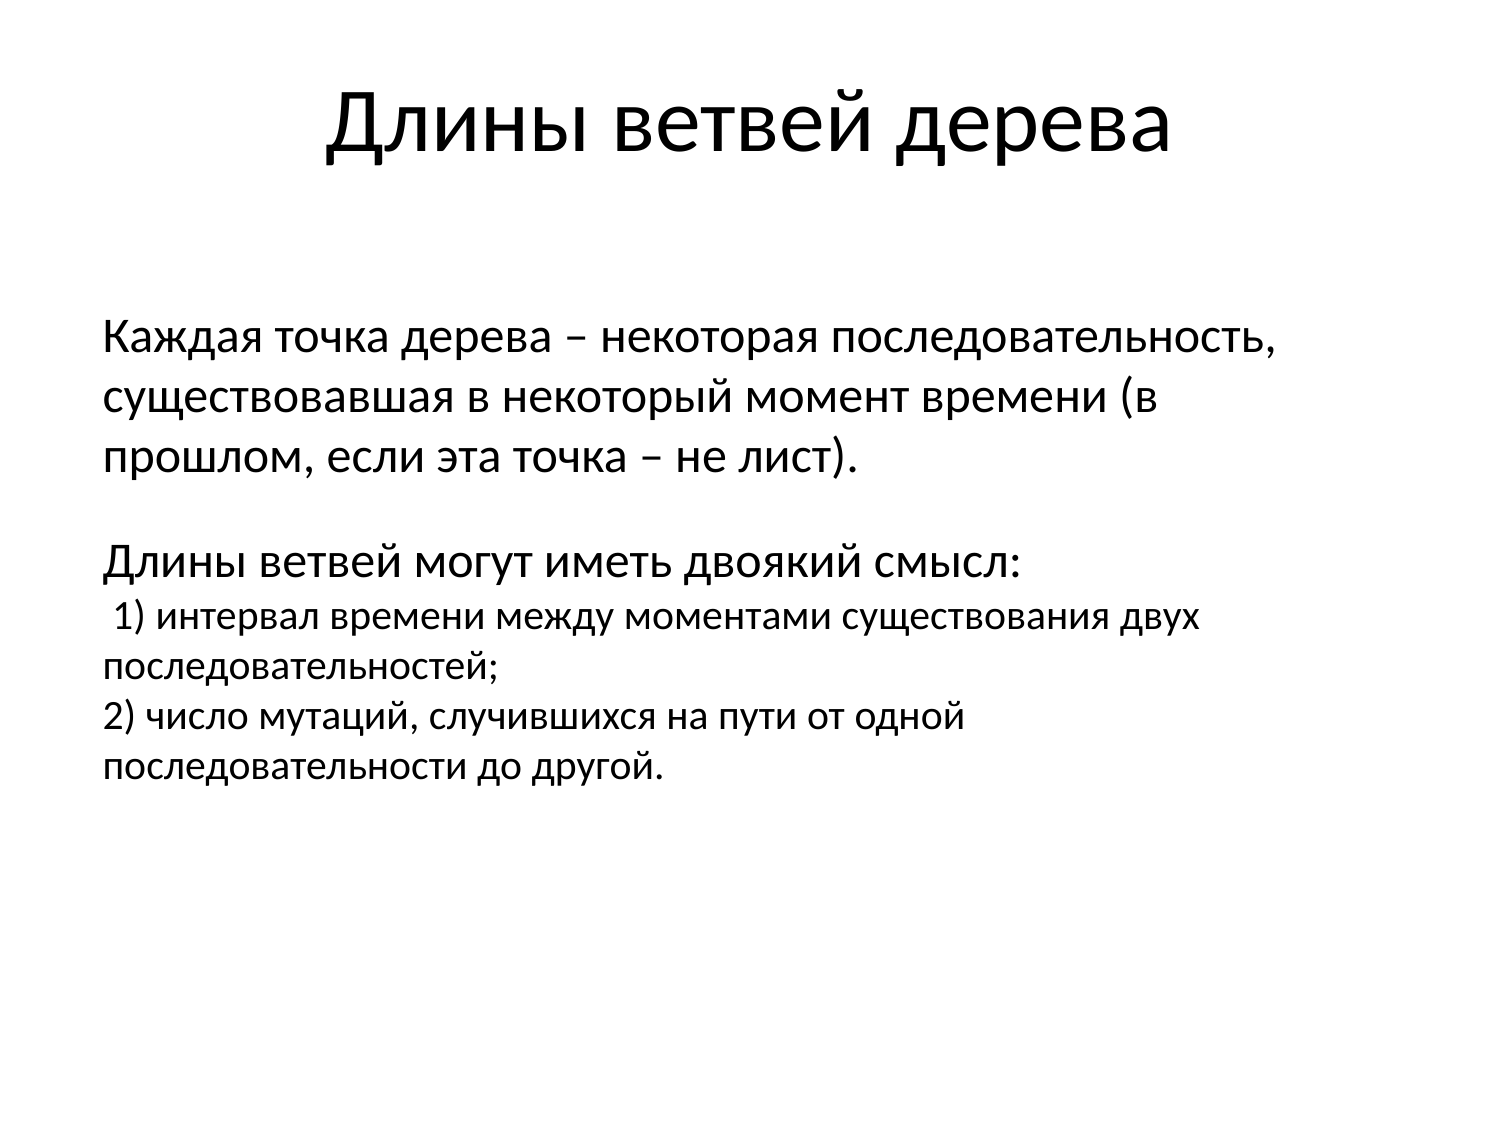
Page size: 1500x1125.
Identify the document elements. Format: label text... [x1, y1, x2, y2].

text_box Каждая точка дерева – некоторая последовательность, существовавшая в некоторый момент времени (в прошлом, если эта точка – не лист). Длины ветвей могут иметь двоякий смысл: 1) интервал времени между моментами существования двух последовательностей; 2) число мутаций, случившихся на пути от одной последовательности до другой. [87, 287, 1338, 796]
title Длины ветвей дерева [75, 45, 1425, 233]
